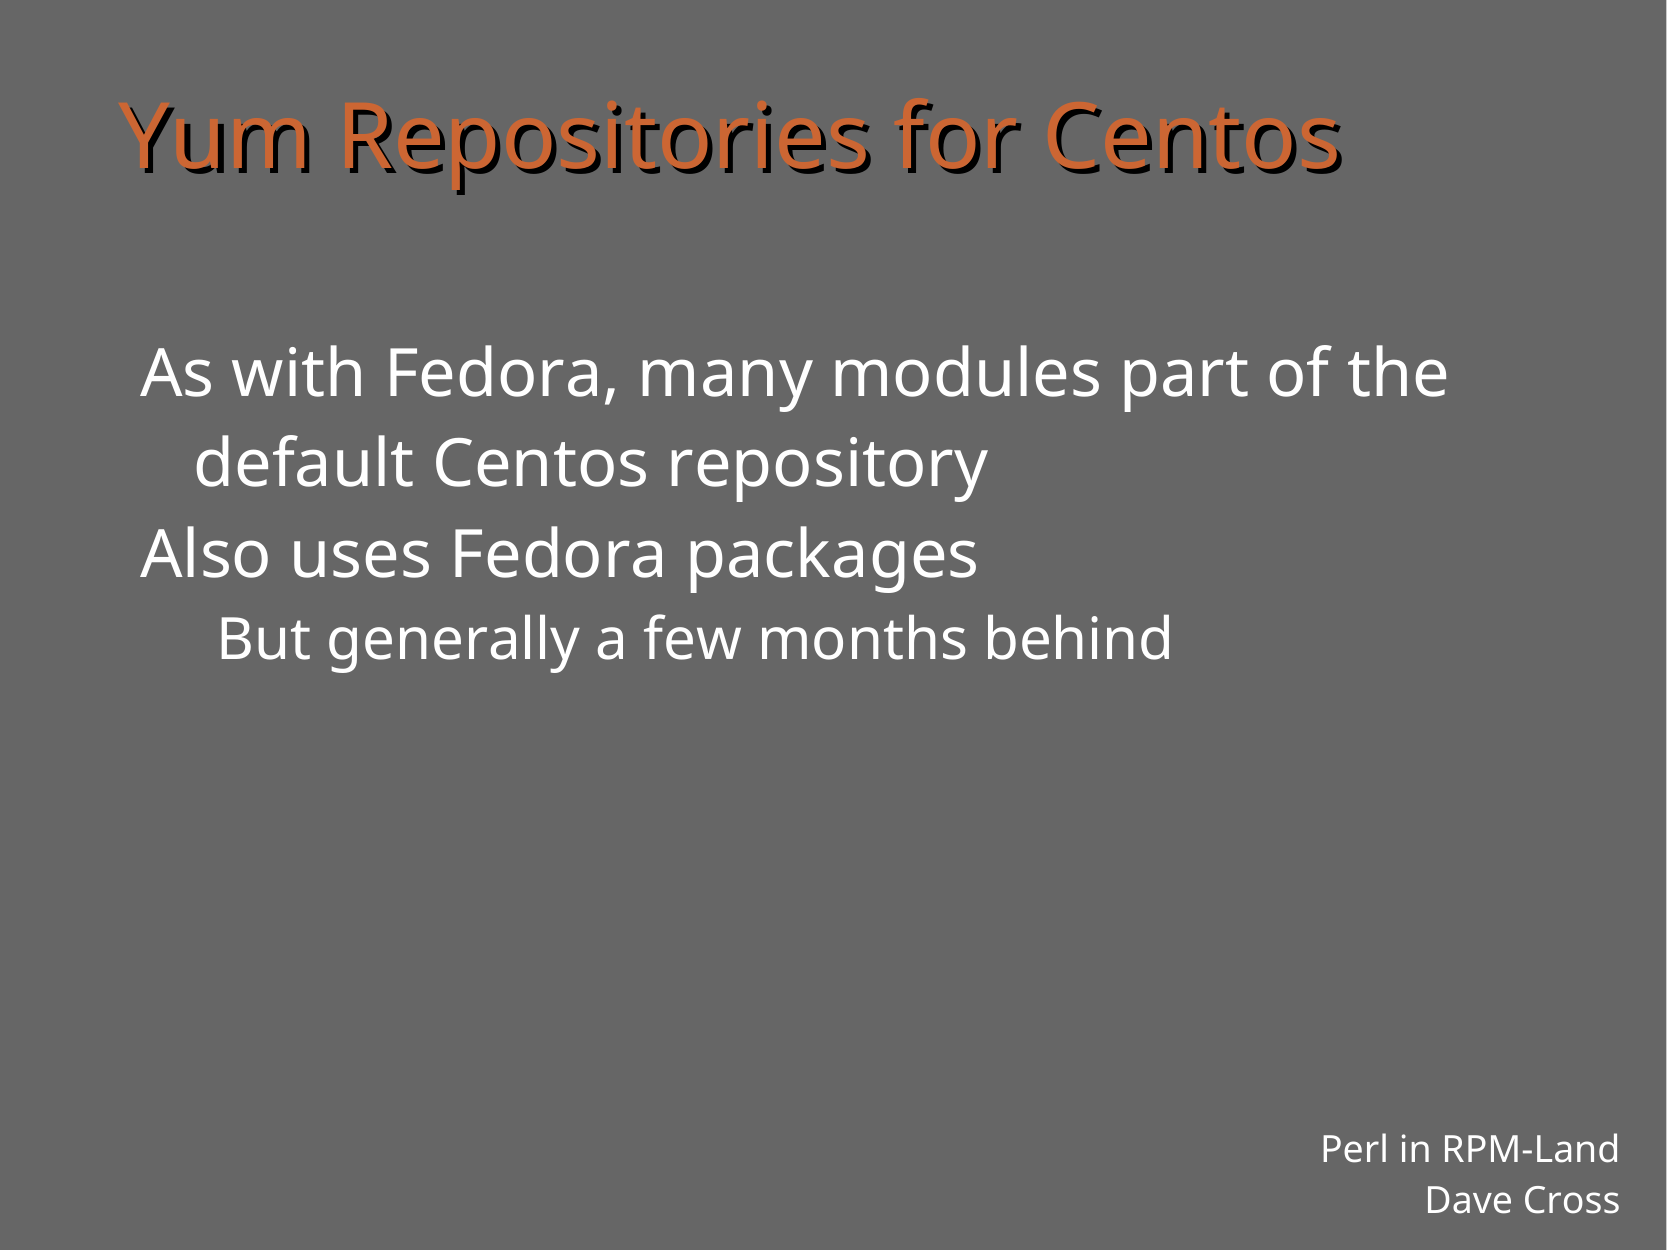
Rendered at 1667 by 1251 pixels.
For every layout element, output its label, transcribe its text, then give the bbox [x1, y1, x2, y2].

title Yum Repositories for Centos [118, 59, 1542, 207]
list As with Fedora, many modules part of the default Centos repository Also uses Fedora packages But generally a few months behind [122, 324, 1546, 1123]
